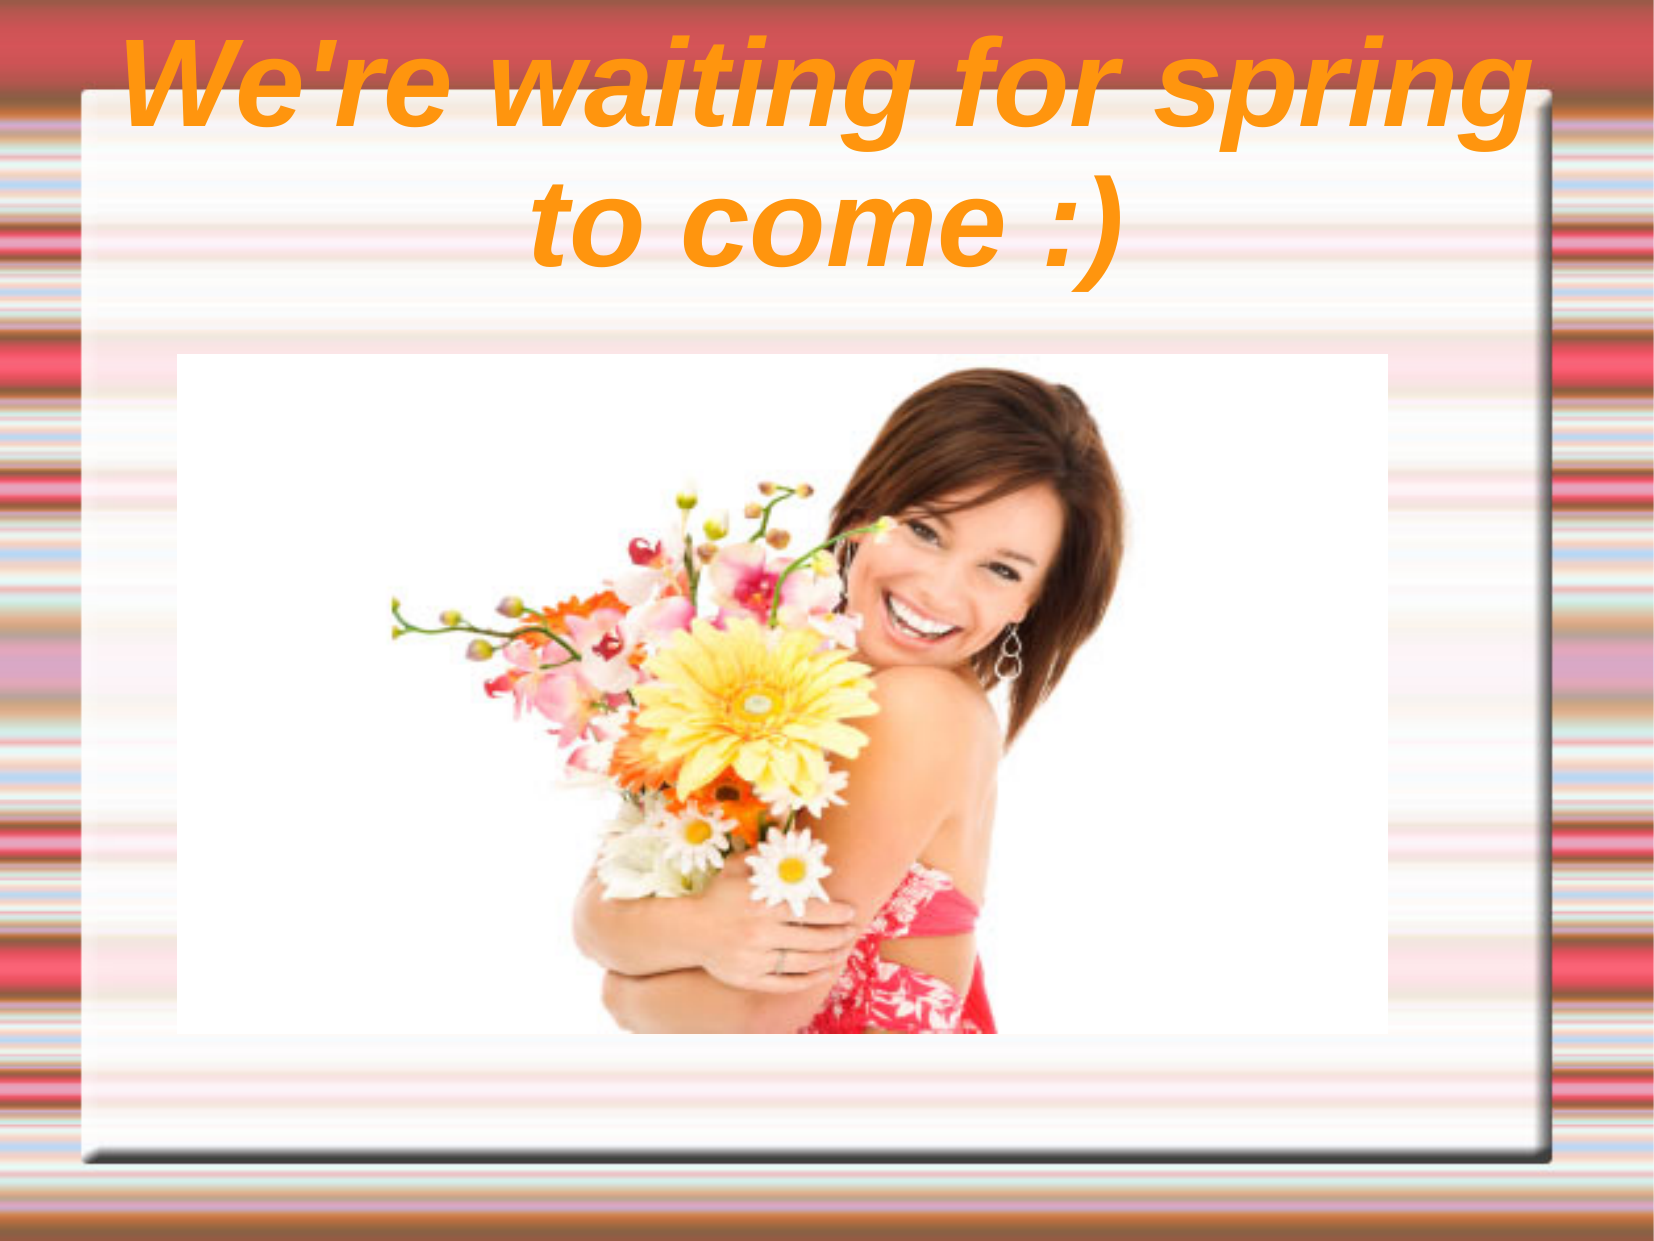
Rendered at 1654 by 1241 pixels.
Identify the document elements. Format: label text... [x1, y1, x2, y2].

picture [0, 0, 1654, 1241]
title We're waiting for spring to come :) [82, 13, 1571, 293]
